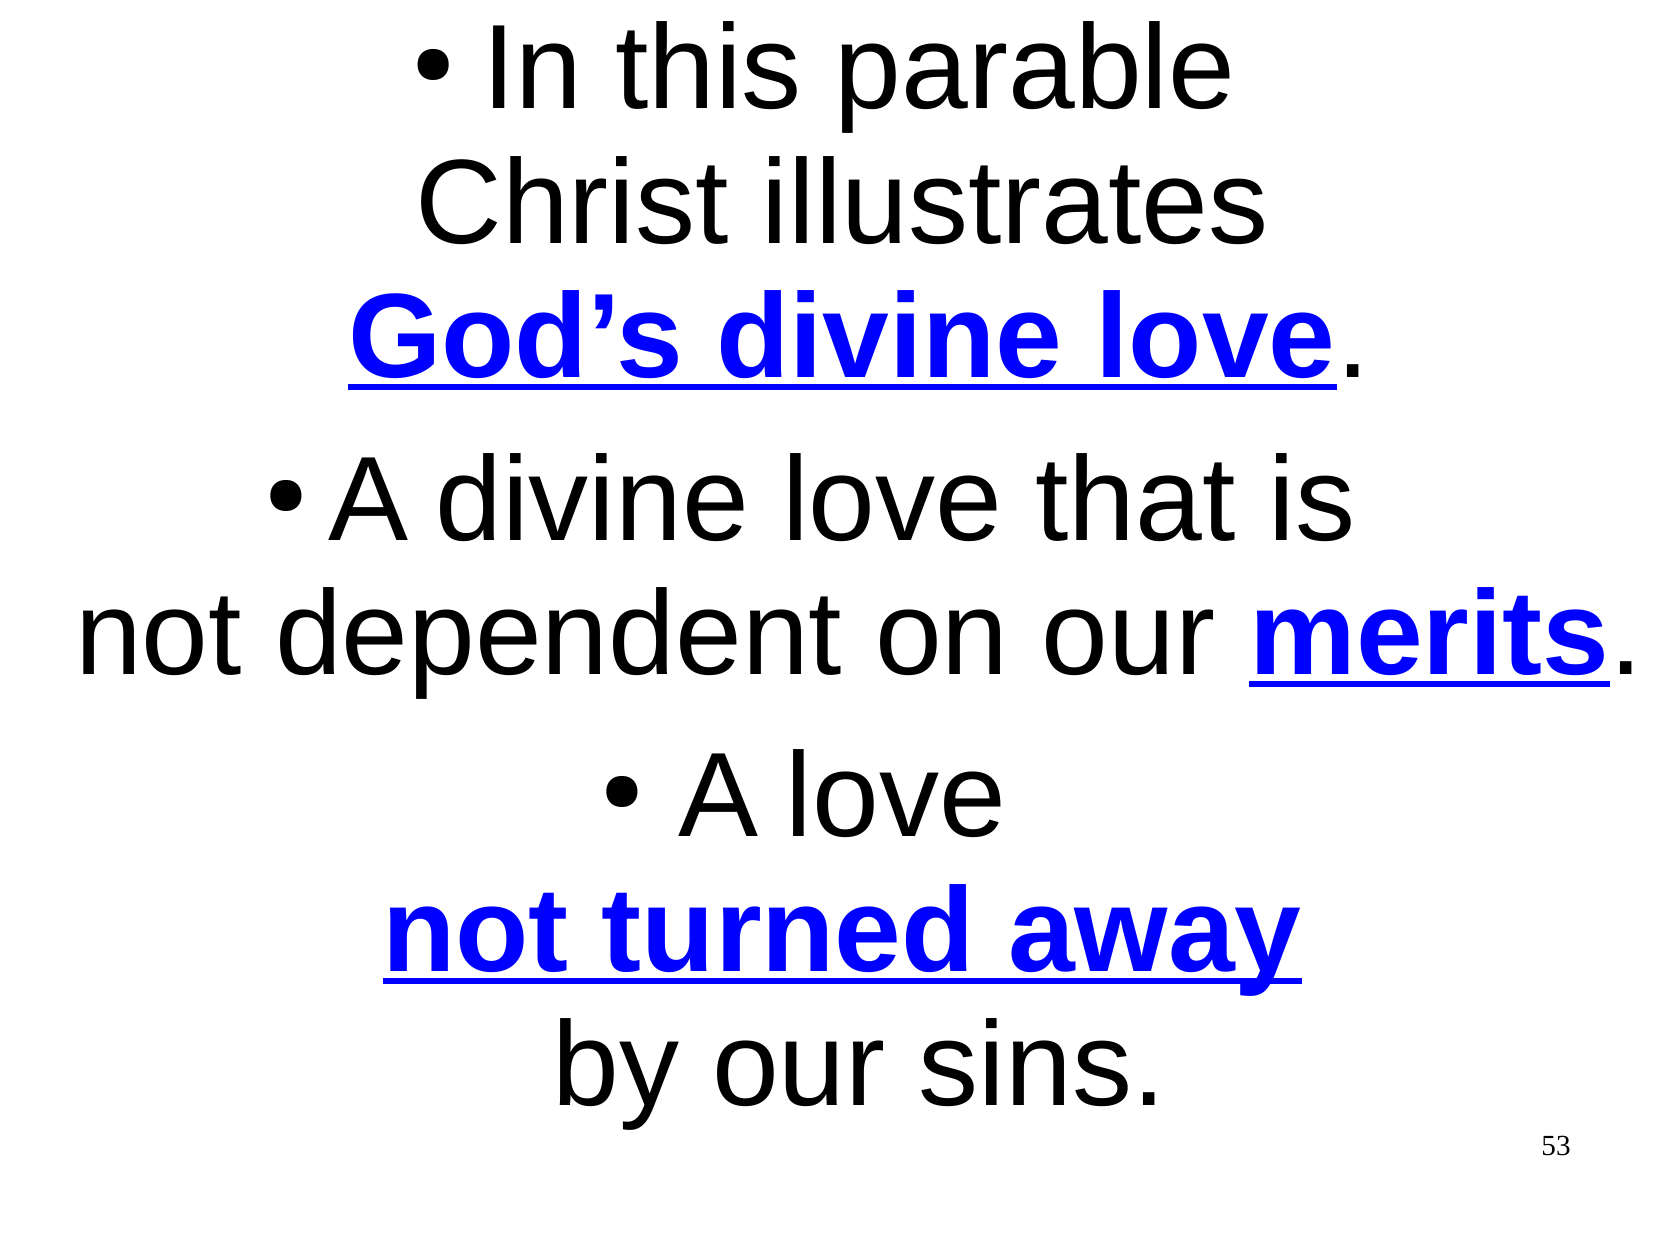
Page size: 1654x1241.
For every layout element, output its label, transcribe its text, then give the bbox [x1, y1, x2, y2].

list In this parable Christ illustrates God’s divine love. A divine love that is not dependent on our merits. A love not turned away by our sins. [0, 0, 1651, 1238]
